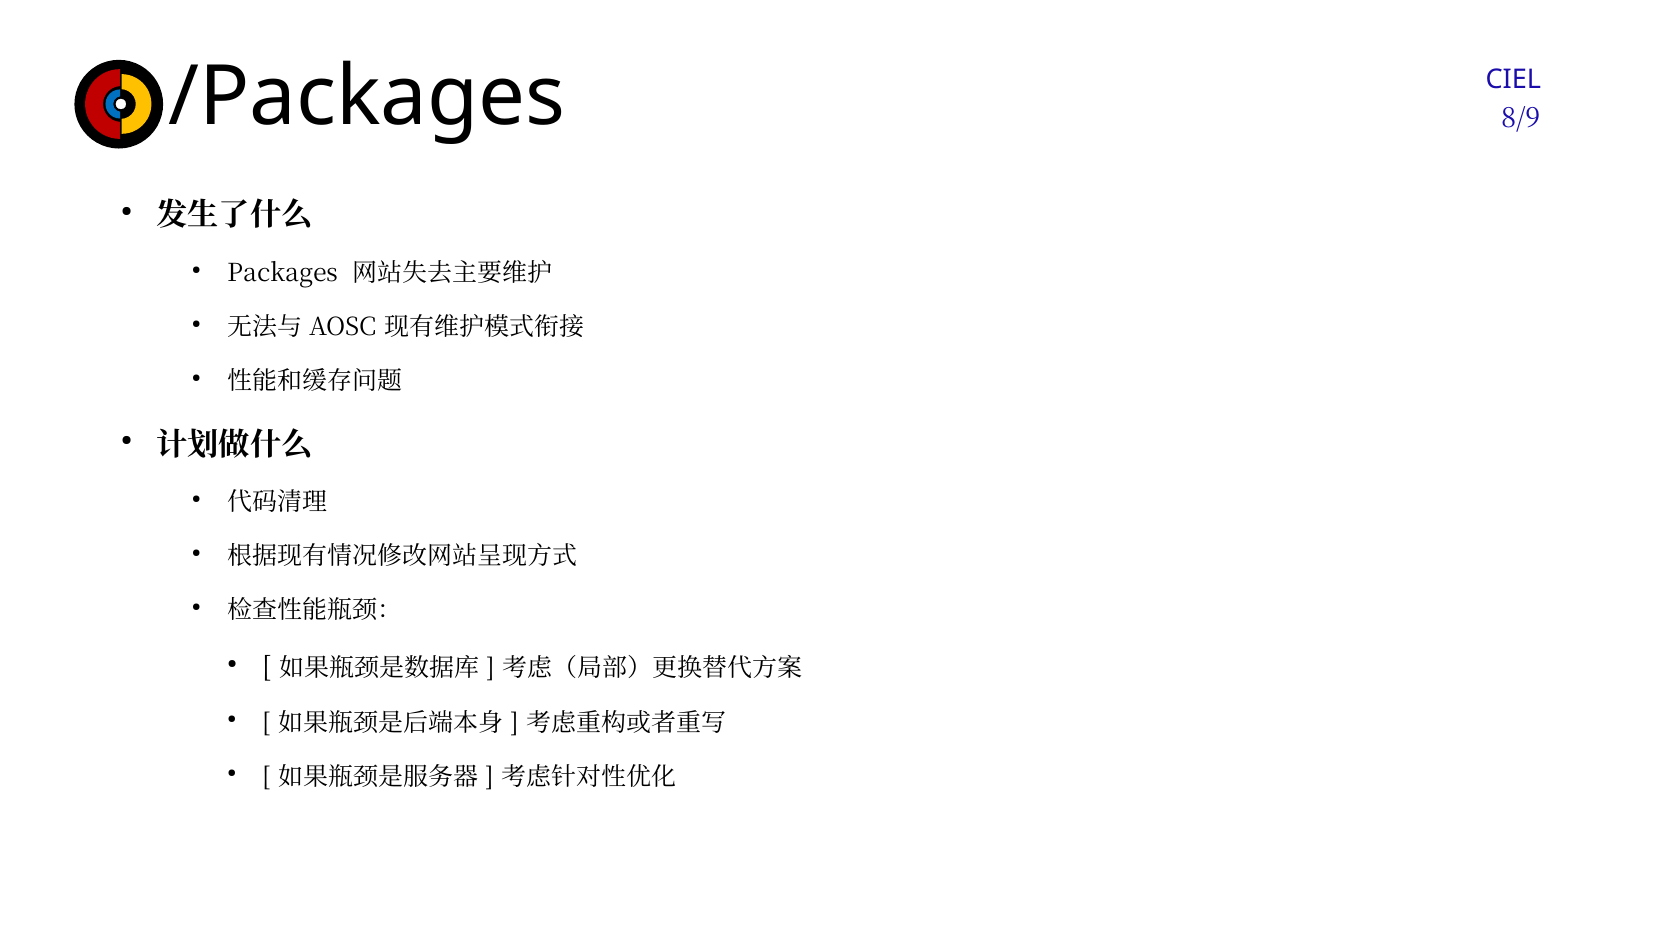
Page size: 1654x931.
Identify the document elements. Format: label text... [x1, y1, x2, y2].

text_box 发生了什么 Packages 网站失去主要维护 无法与AOSC现有维护模式衔接 性能和缓存问题 计划做什么 代码清理 根据现有情况修改网站呈现方式 检查性能瓶颈： [如果瓶颈是数据库]考虑（局部）更换替代方案 [如果瓶颈是后端本身]考虑重构或者重写 [如果瓶颈是服务器]考虑针对性优化 [106, 159, 992, 800]
text_box /Packages [153, 28, 697, 159]
picture [71, 57, 153, 151]
text_box CIEL <编号>/9 [1470, 52, 1604, 184]
